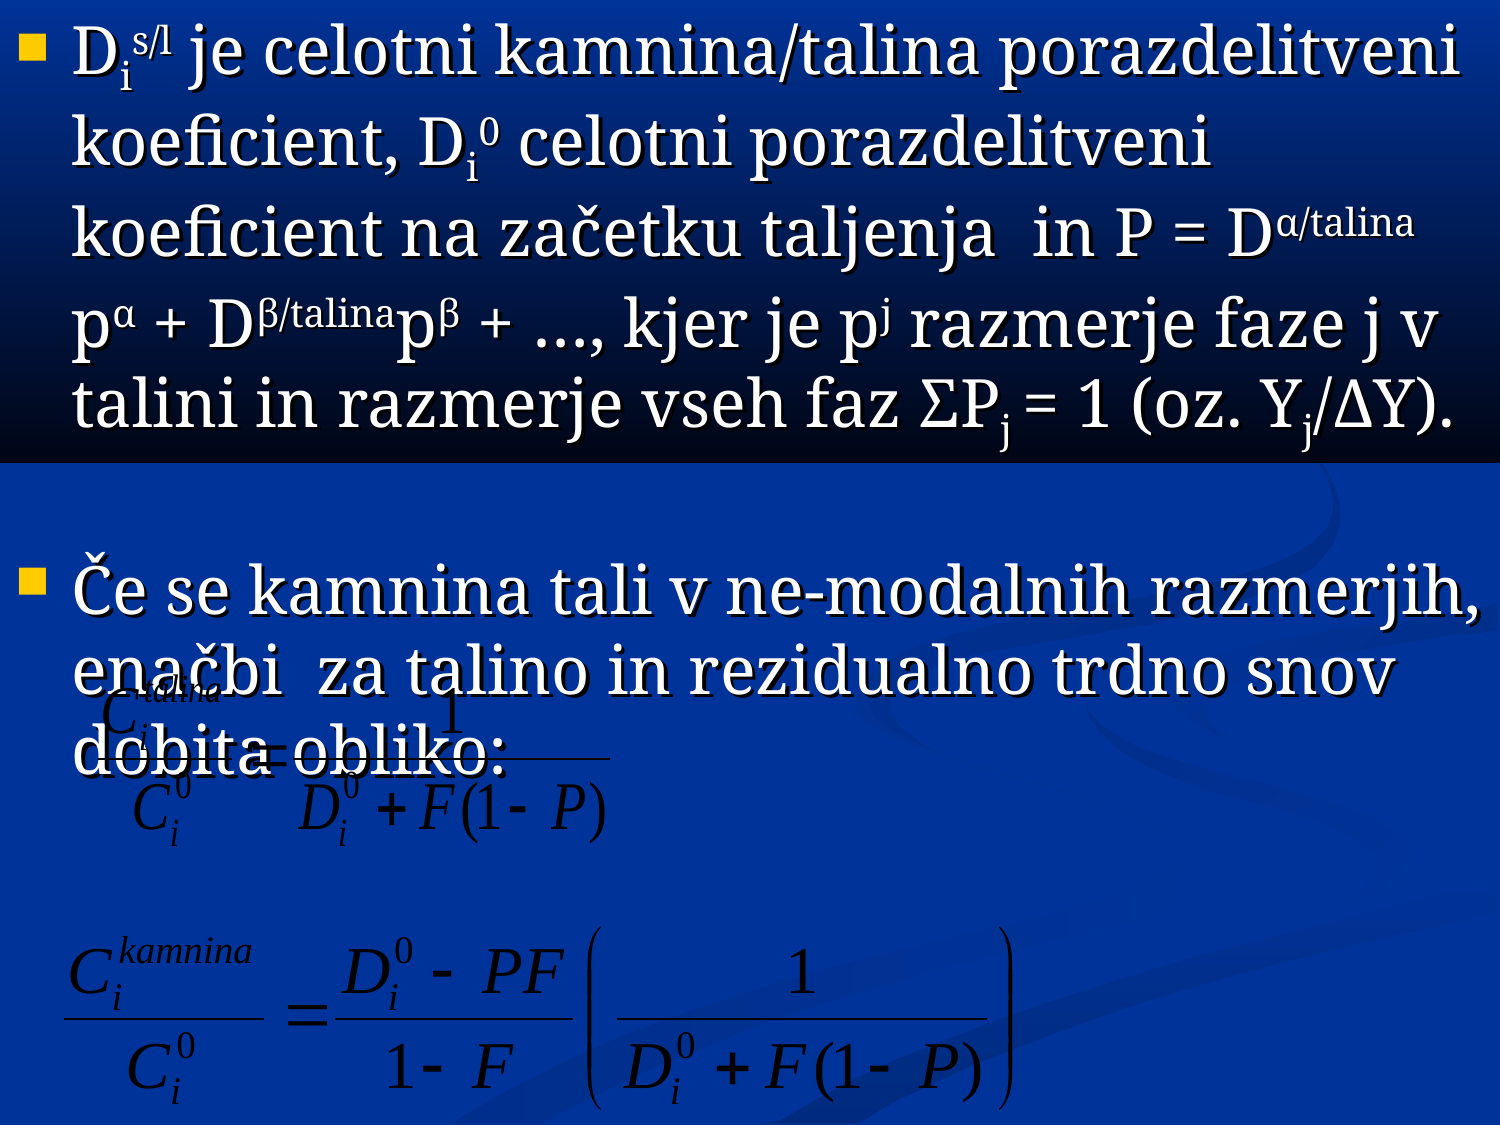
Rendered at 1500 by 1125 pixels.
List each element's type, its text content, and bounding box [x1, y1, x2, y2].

list Dis/l je celotni kamnina/talina porazdelitveni koeficient, Di0 celotni porazdelitveni koeficient na začetku taljenja in P = Dα/talina pα + Dβ/talinapβ + …, kjer je pj razmerje faze j v talini in razmerje vseh faz ΣPj = 1 (oz. Yj/ΔY). Če se kamnina tali v ne-modalnih razmerjih, enačbi za talino in rezidualno trdno snov dobita obliko: [0, 0, 1500, 1125]
chart [88, 657, 621, 862]
chart [53, 912, 1031, 1125]
